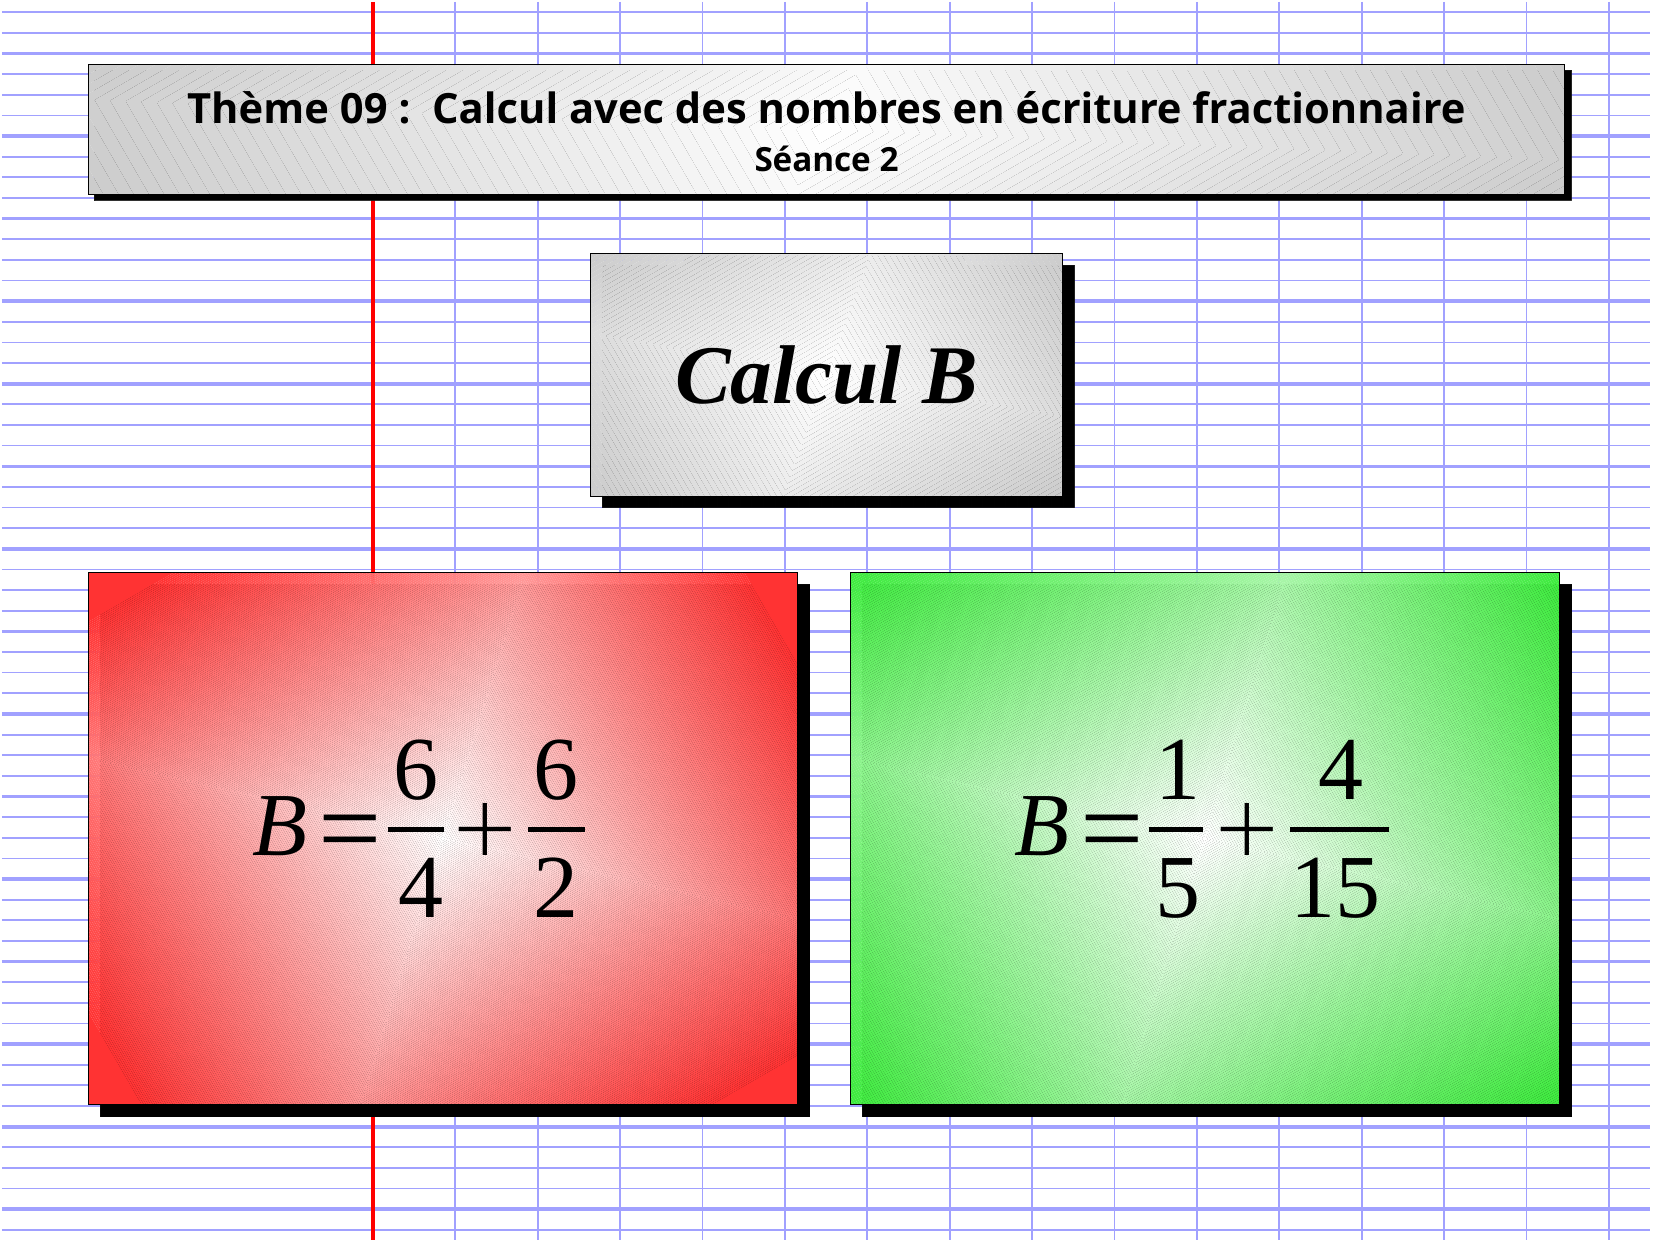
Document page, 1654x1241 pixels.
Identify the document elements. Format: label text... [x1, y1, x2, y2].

picture [0, 0, 1654, 1241]
text_box [850, 572, 1560, 1105]
chart [986, 720, 1413, 940]
text_box Thème 09 : Calcul avec des nombres en écriture fractionnaire Séance 2 [88, 64, 1565, 195]
text_box Calcul B [590, 253, 1063, 497]
text_box [88, 572, 798, 1105]
chart [224, 720, 612, 940]
